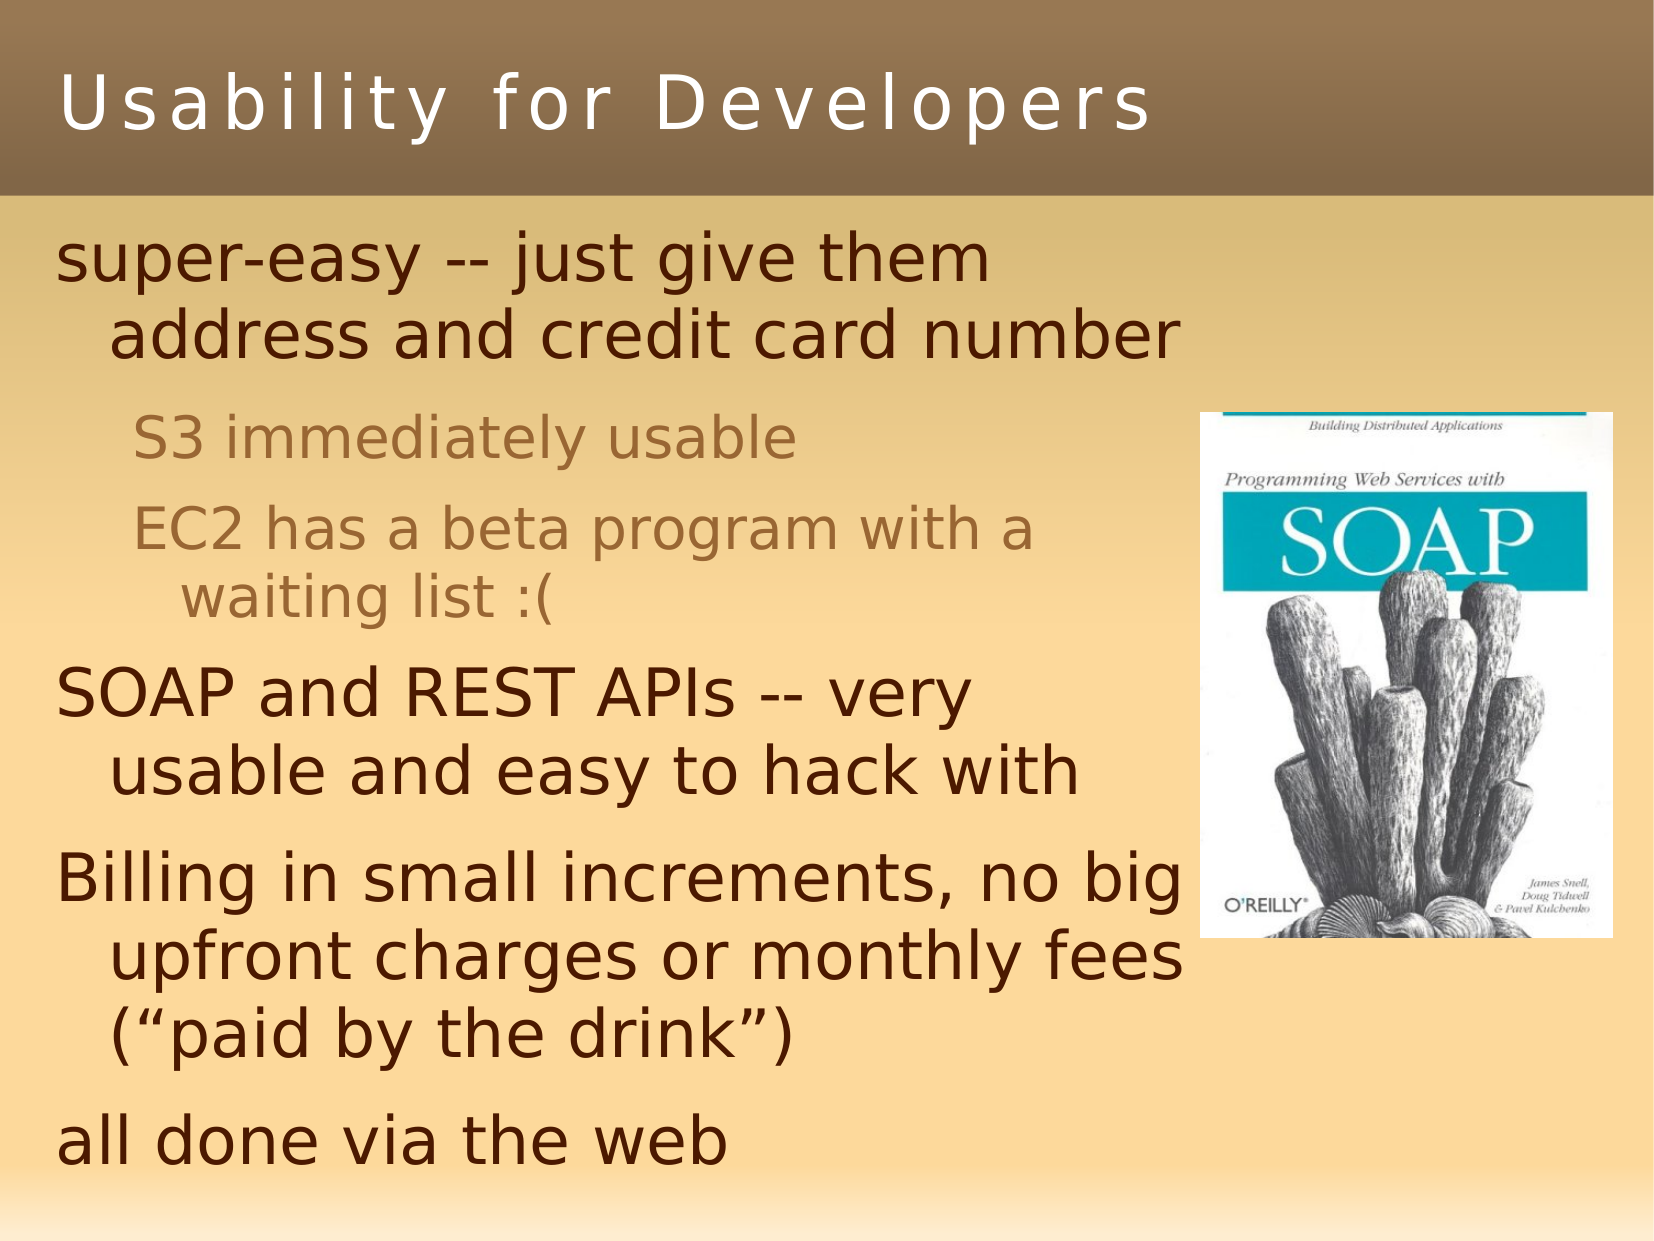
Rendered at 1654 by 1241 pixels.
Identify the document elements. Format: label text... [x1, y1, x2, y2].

list super-easy -- just give them address and credit card number S3 immediately usable EC2 has a beta program with a waiting list :( SOAP and REST APIs -- very usable and easy to hack with Billing in small increments, no big upfront charges or monthly fees (“paid by the drink”) all done via the web [37, 218, 1201, 1181]
title Usability for Developers [59, 29, 1595, 178]
picture [0, 0, 1654, 1241]
